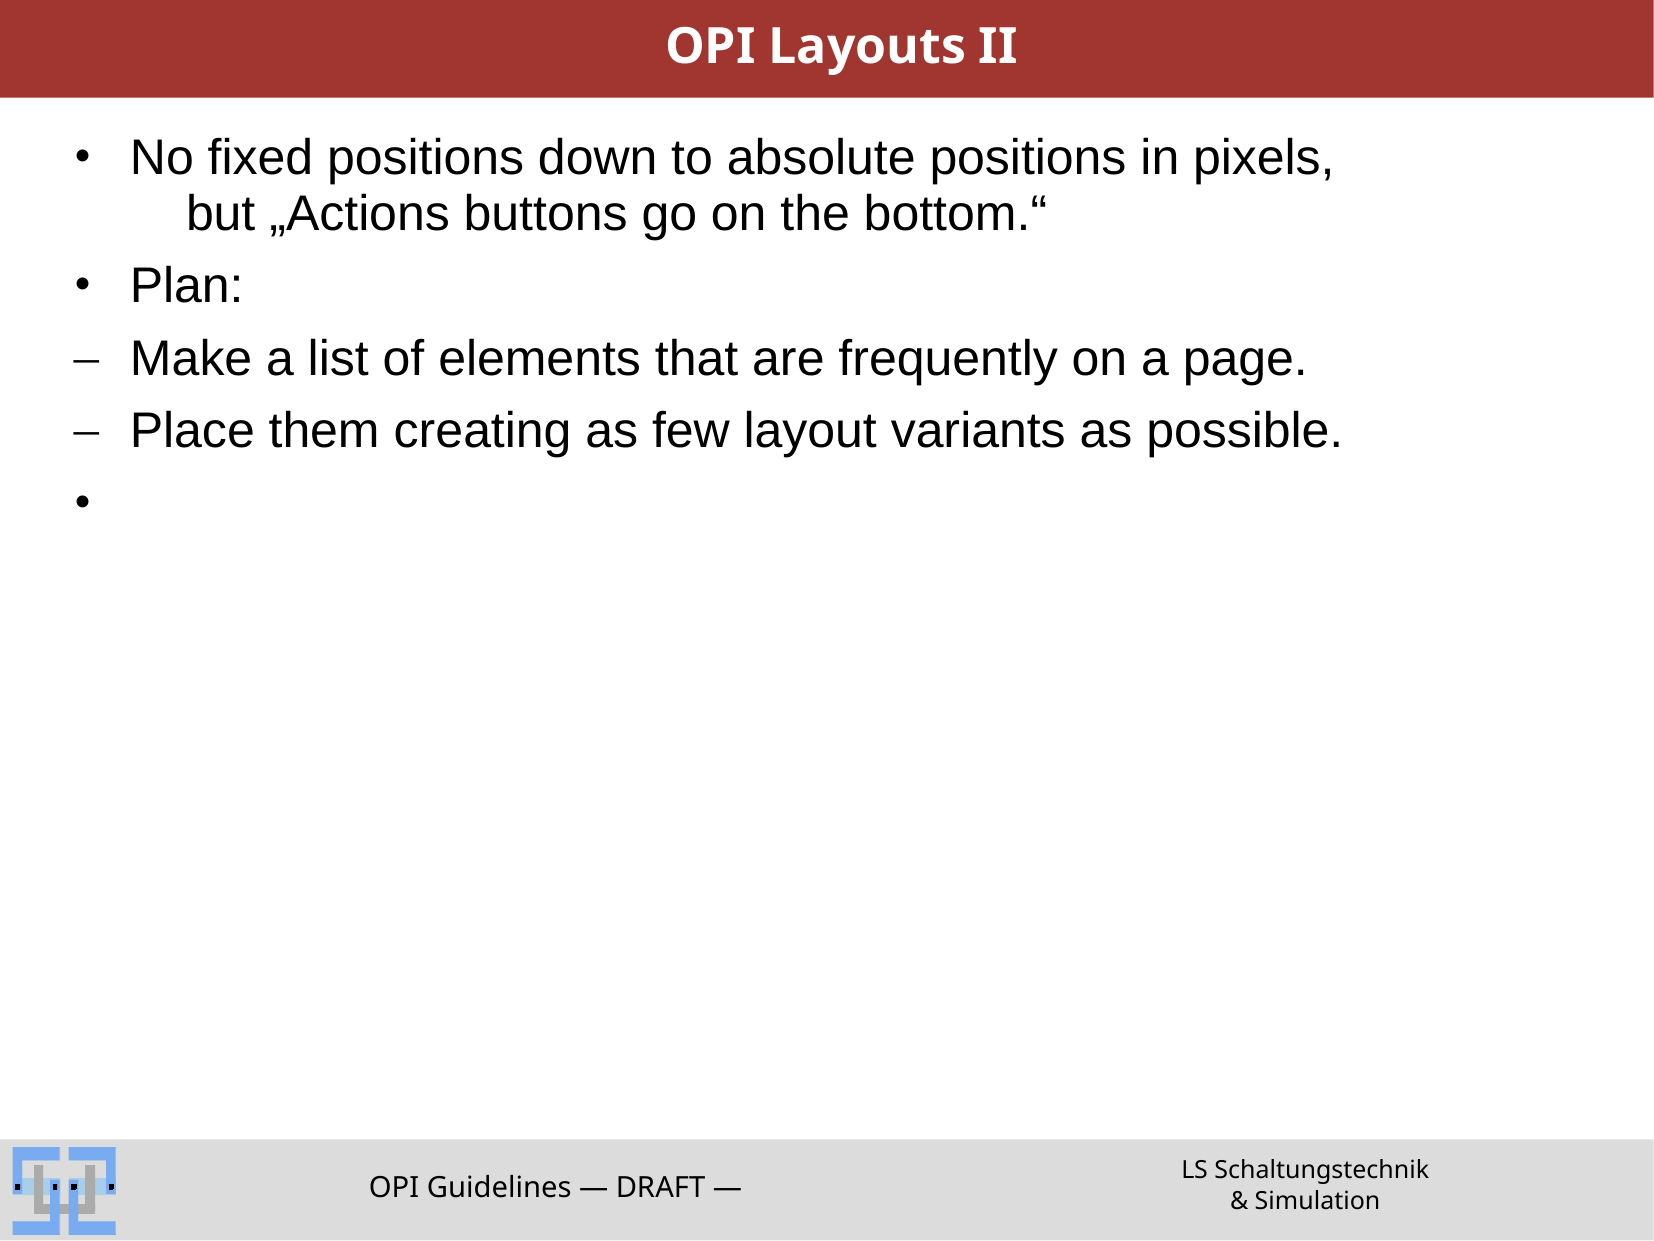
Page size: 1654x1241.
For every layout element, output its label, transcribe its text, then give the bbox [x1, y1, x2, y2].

title OPI Layouts II [97, 6, 1586, 81]
text_box OPI Guidelines — DRAFT — [368, 1167, 1122, 1211]
list No fixed positions down to absolute positions in pixels, but „Actions buttons go on the bottom.“ Plan: Make a list of elements that are frequently on a page. Place them creating as few layout variants as possible. [73, 130, 1579, 949]
